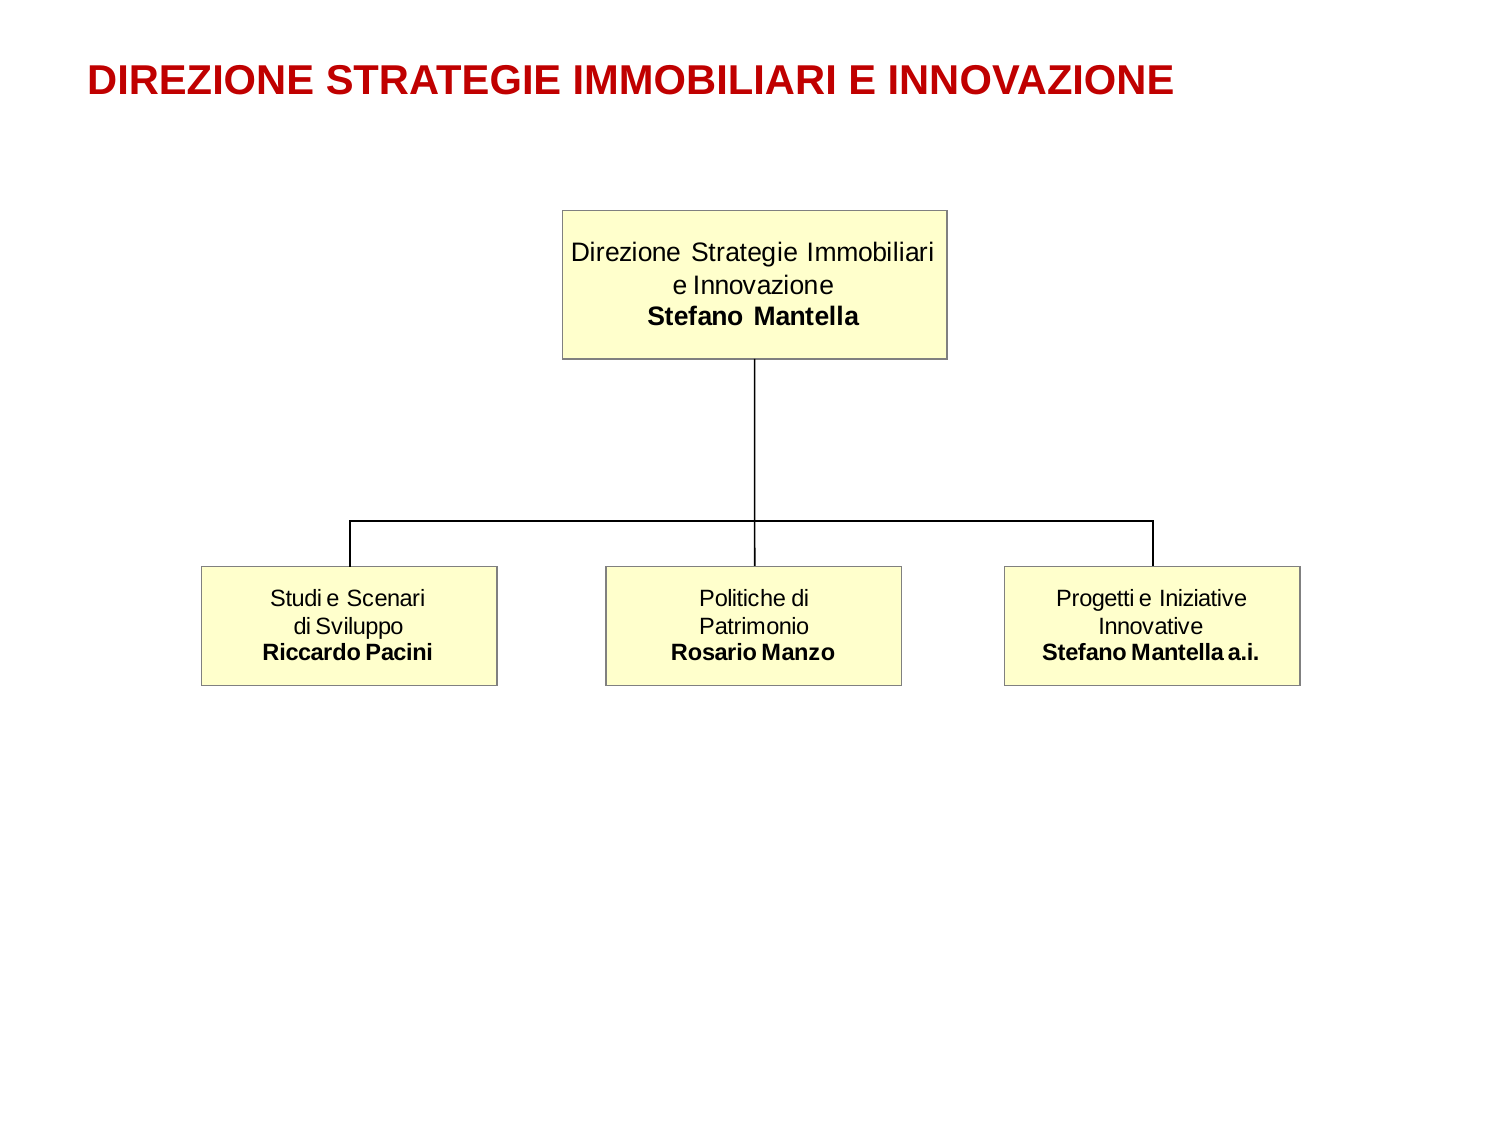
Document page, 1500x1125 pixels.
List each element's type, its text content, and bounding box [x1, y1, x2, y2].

title DIREZIONE STRATEGIE IMMOBILIARI E INNOVAZIONE [72, 45, 1500, 128]
picture [199, 208, 1301, 687]
